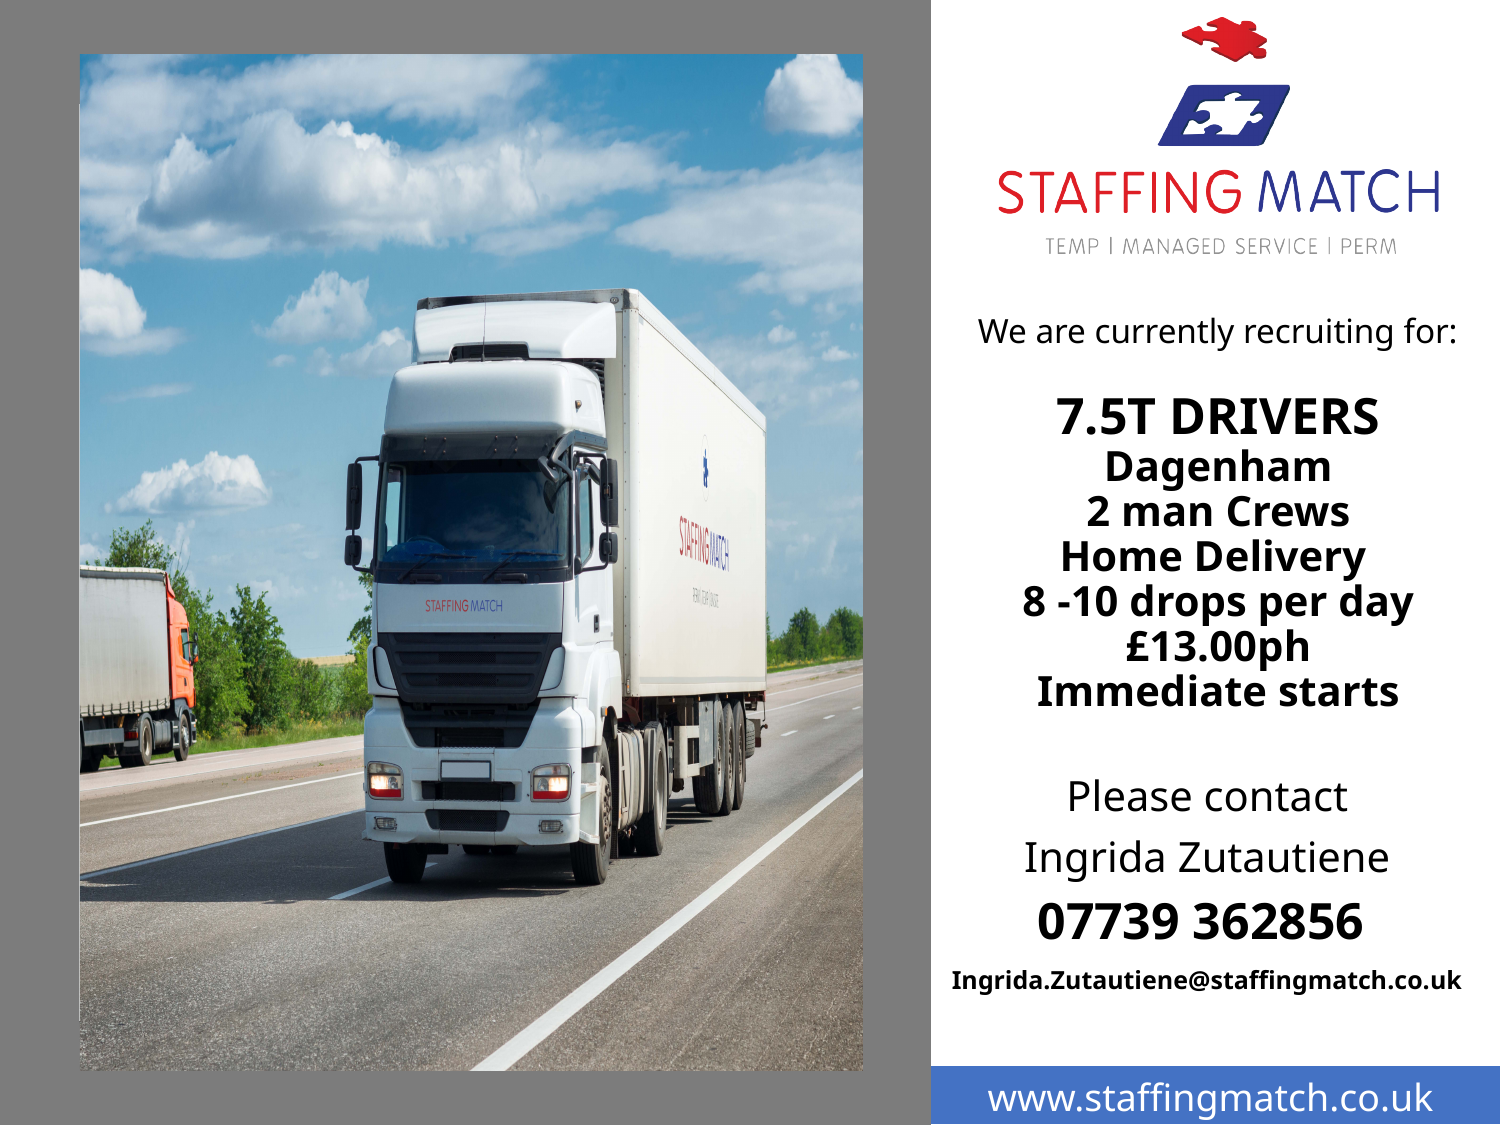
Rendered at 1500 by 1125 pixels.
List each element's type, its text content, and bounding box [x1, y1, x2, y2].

picture [79, 54, 863, 1071]
text_box [0, 0, 931, 1125]
title We are currently recruiting for: 7.5T DRIVERS Dagenham 2 man Crews Home Delivery 8 -10 drops per day £13.00ph Immediate starts [951, 245, 1486, 769]
picture [991, 0, 1446, 271]
text_box www.staffingmatch.co.uk [931, 1066, 1500, 1124]
subtitle Please contact Ingrida Zutautiene 07739 362856 Ingrida.Zutautiene@staffingmatch.co.uk [936, 771, 1500, 1066]
